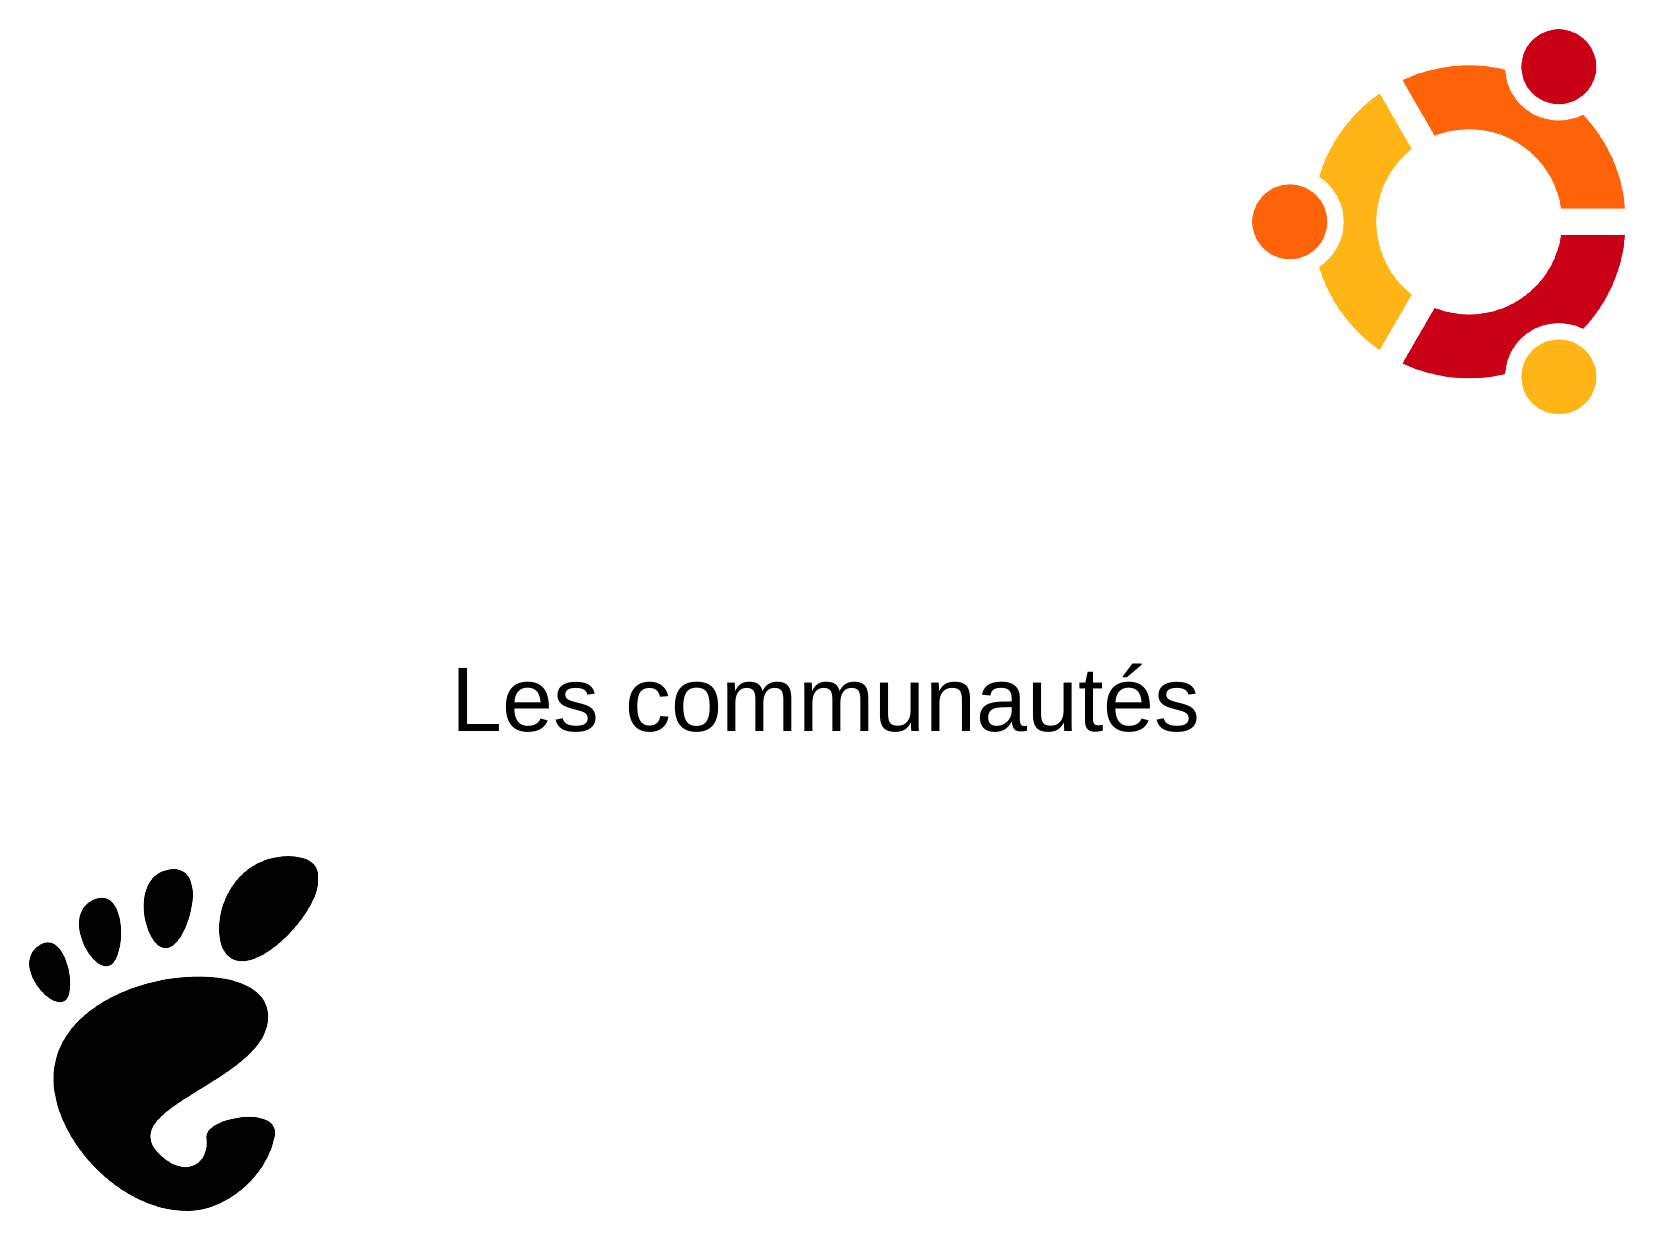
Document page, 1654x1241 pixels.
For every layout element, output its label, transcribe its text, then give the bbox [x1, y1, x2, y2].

picture [1252, 29, 1625, 414]
subtitle Les communautés [82, 290, 1571, 1109]
picture [29, 856, 318, 1211]
